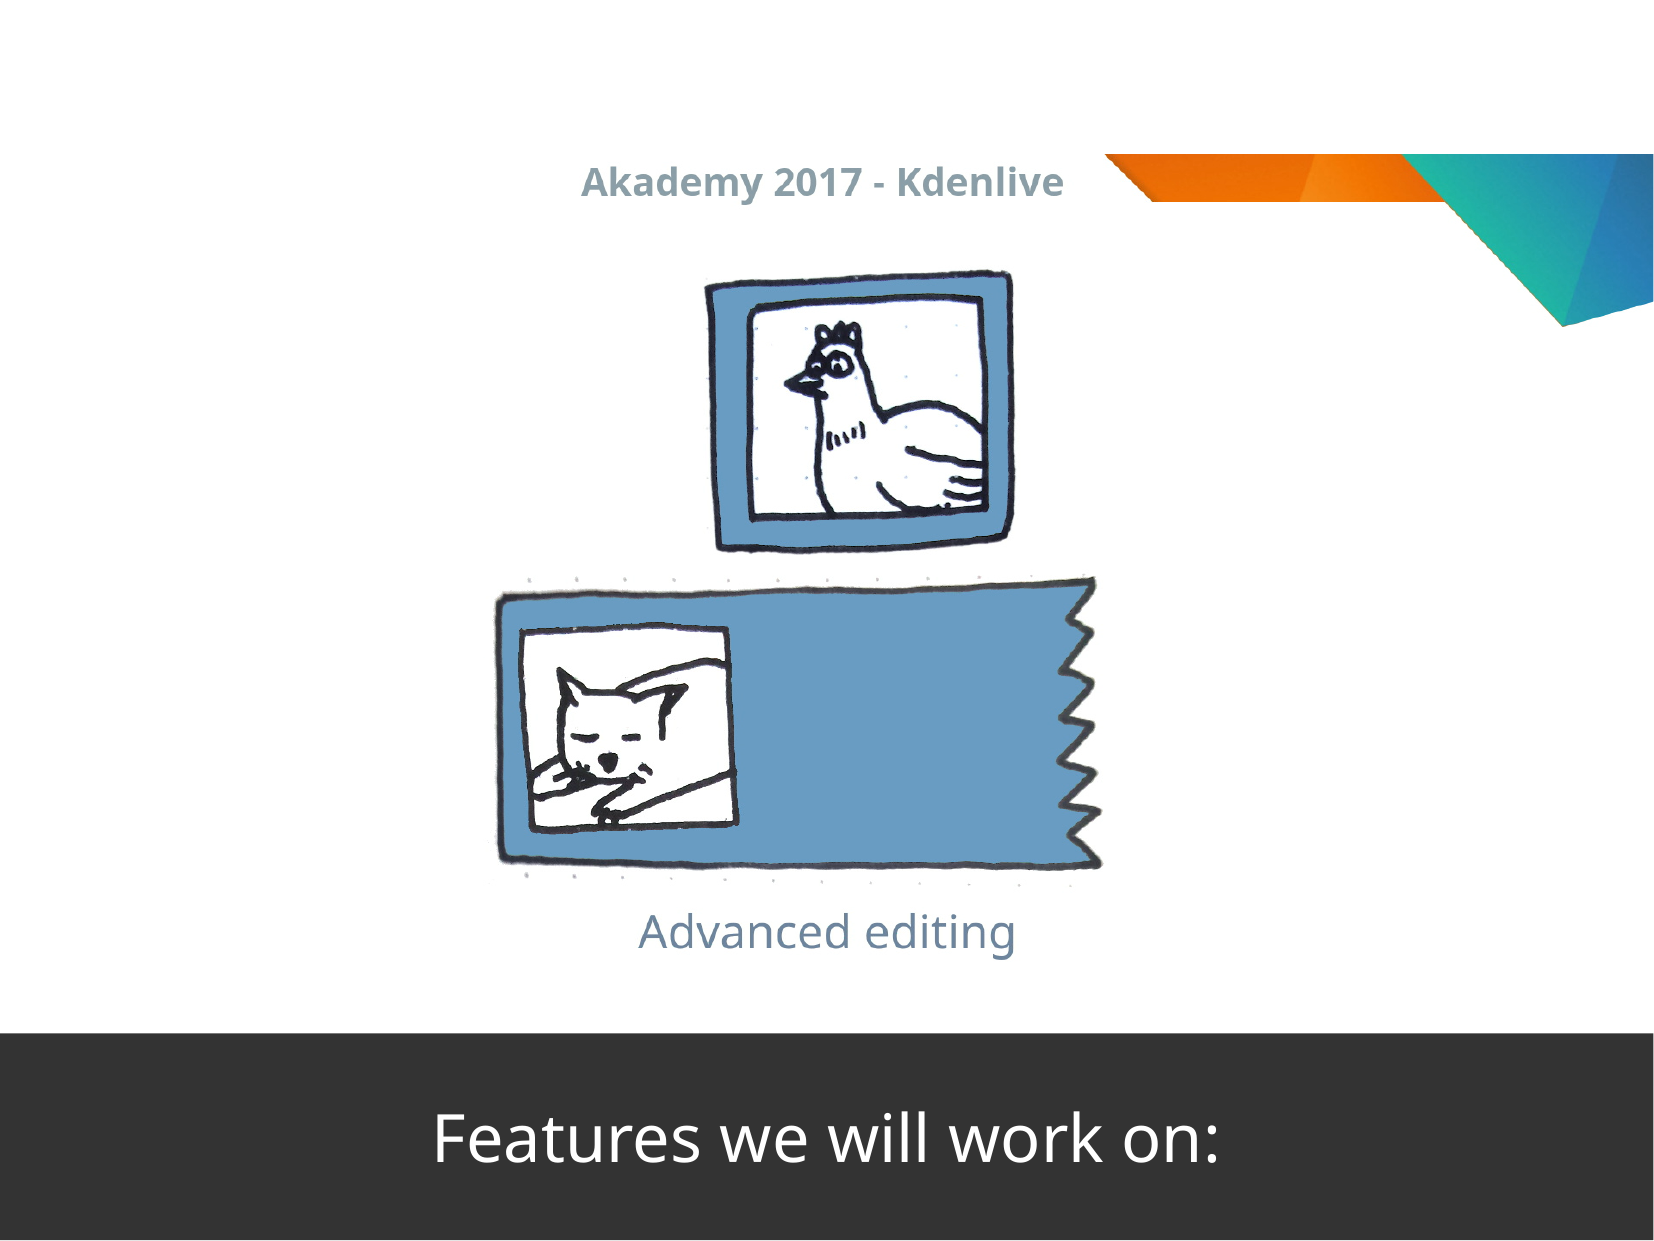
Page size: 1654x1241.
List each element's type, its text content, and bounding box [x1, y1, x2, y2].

picture [0, 154, 1654, 1033]
title Features we will work on: [0, 1033, 1654, 1241]
